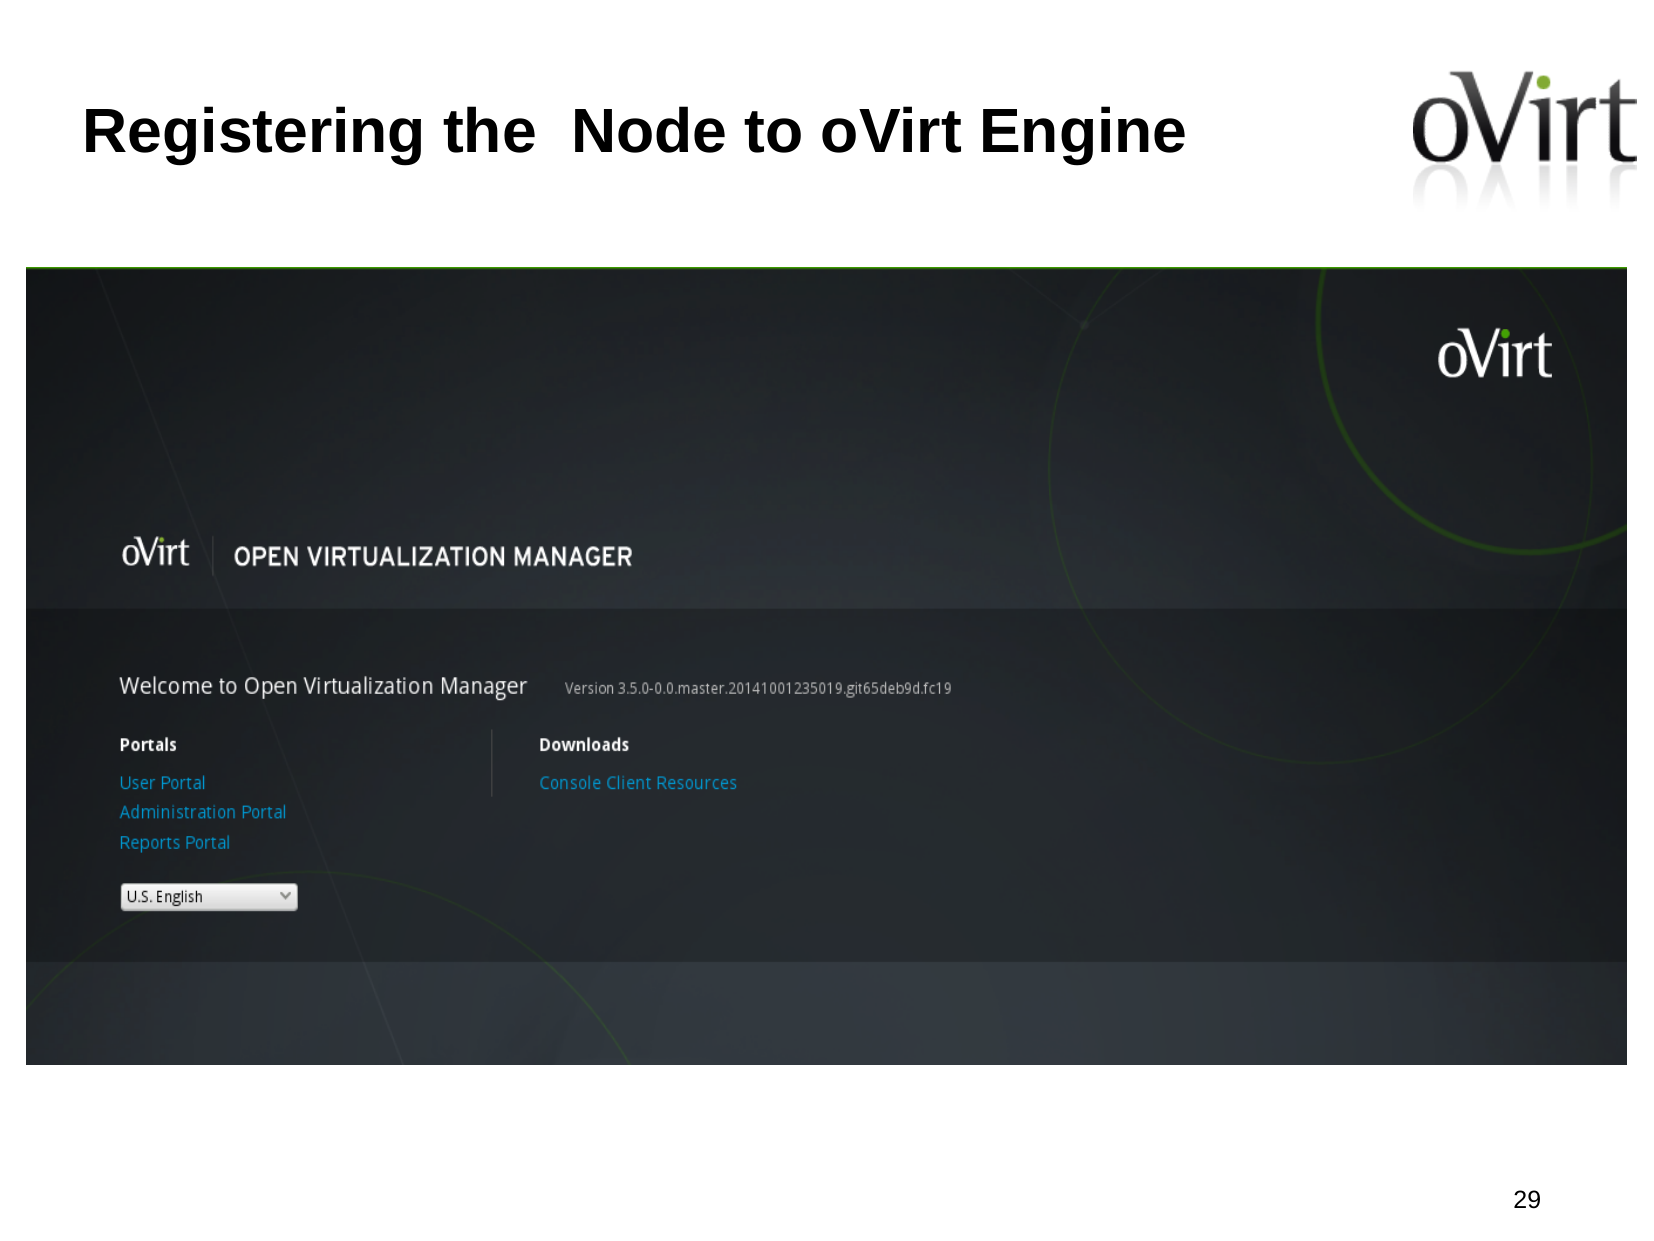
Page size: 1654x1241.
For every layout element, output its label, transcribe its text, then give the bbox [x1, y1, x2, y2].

picture [26, 267, 1627, 1065]
title Registering the Node to oVirt Engine [82, 37, 1378, 226]
picture [1413, 63, 1637, 212]
